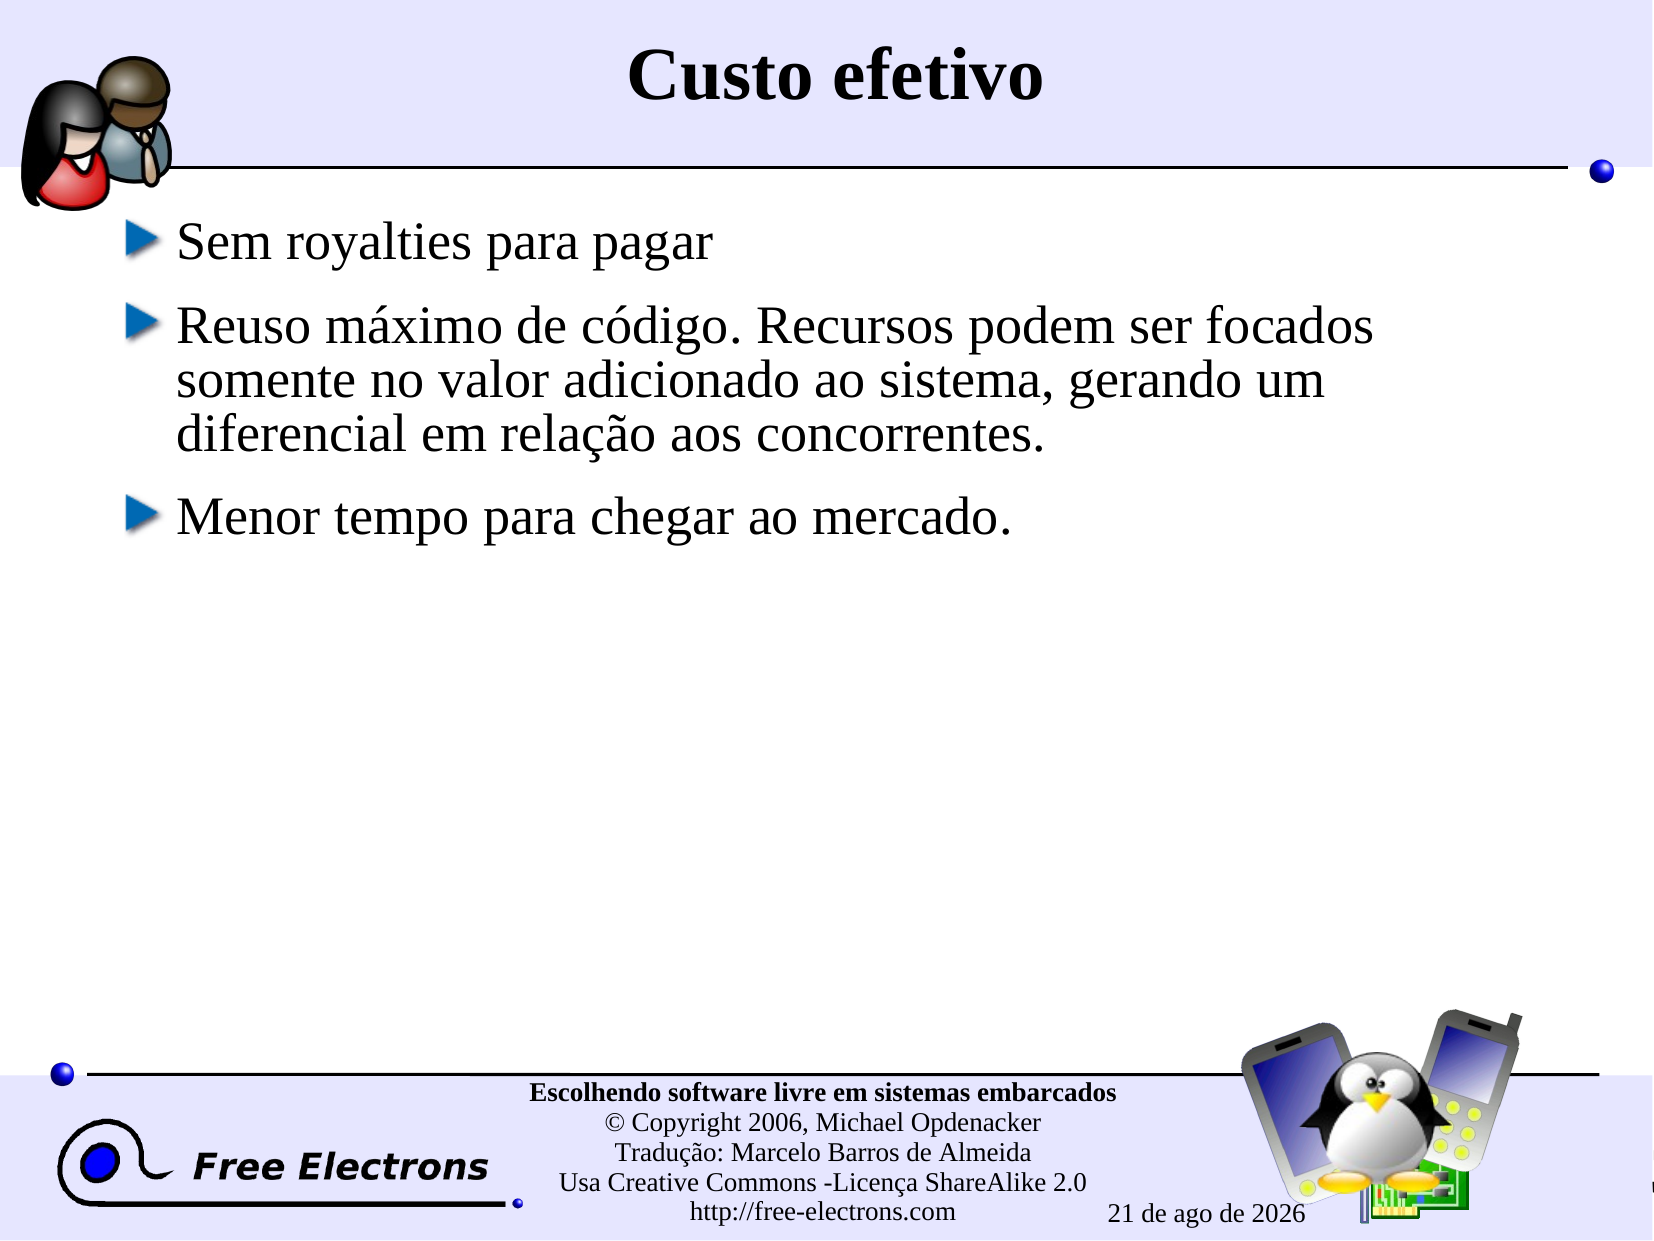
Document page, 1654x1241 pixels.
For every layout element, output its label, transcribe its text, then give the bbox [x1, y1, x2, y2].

title Custo efetivo [33, 25, 1603, 124]
picture [1231, 1008, 1537, 1241]
list Sem royalties para pagar Reuso máximo de código. Recursos podem ser focados somente no valor adicionado ao sistema, gerando um diferencial em relação aos concorrentes. Menor tempo para chegar ao mercado. [105, 216, 1518, 1067]
picture [50, 1108, 527, 1216]
picture [21, 56, 172, 211]
